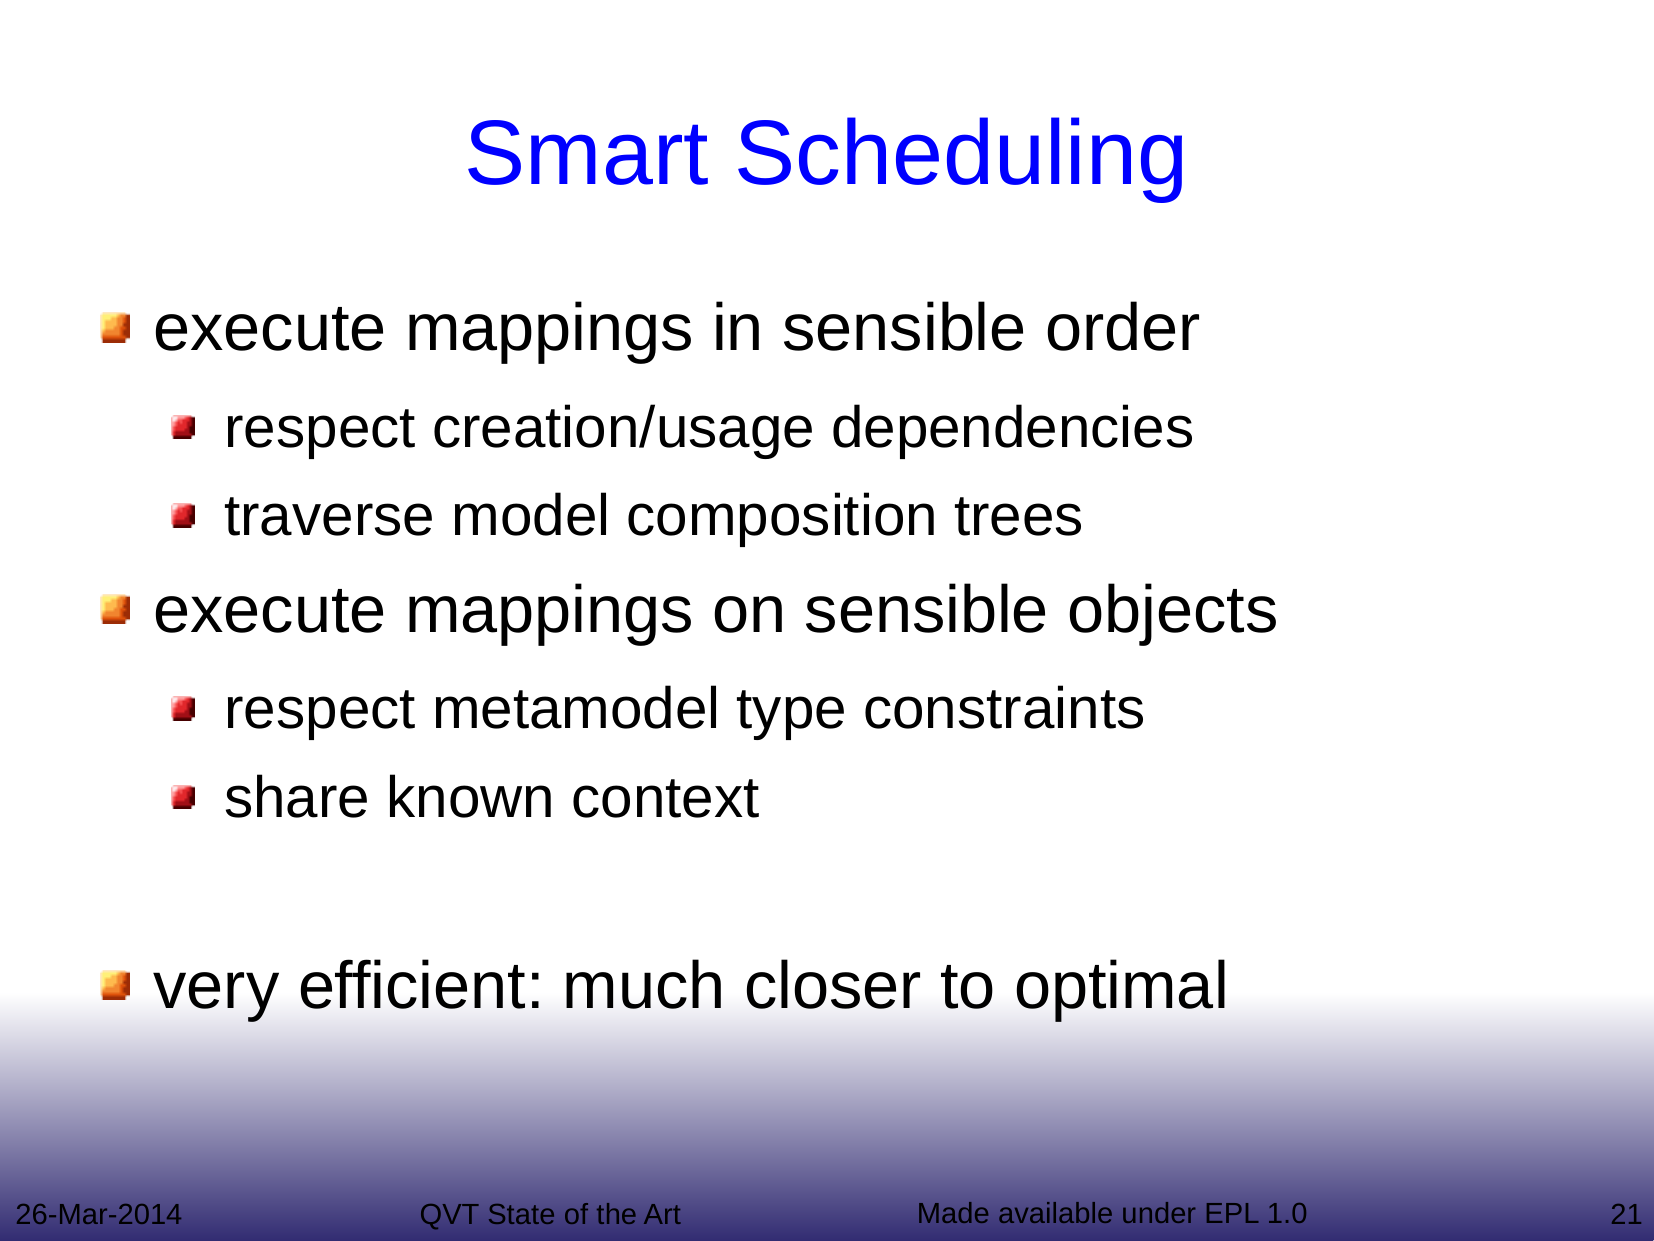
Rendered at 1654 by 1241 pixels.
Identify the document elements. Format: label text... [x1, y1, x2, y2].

list execute mappings in sensible order respect creation/usage dependencies traverse model composition trees execute mappings on sensible objects respect metamodel type constraints share known context very efficient: much closer to optimal [82, 290, 1571, 1109]
title Smart Scheduling [82, 49, 1571, 257]
